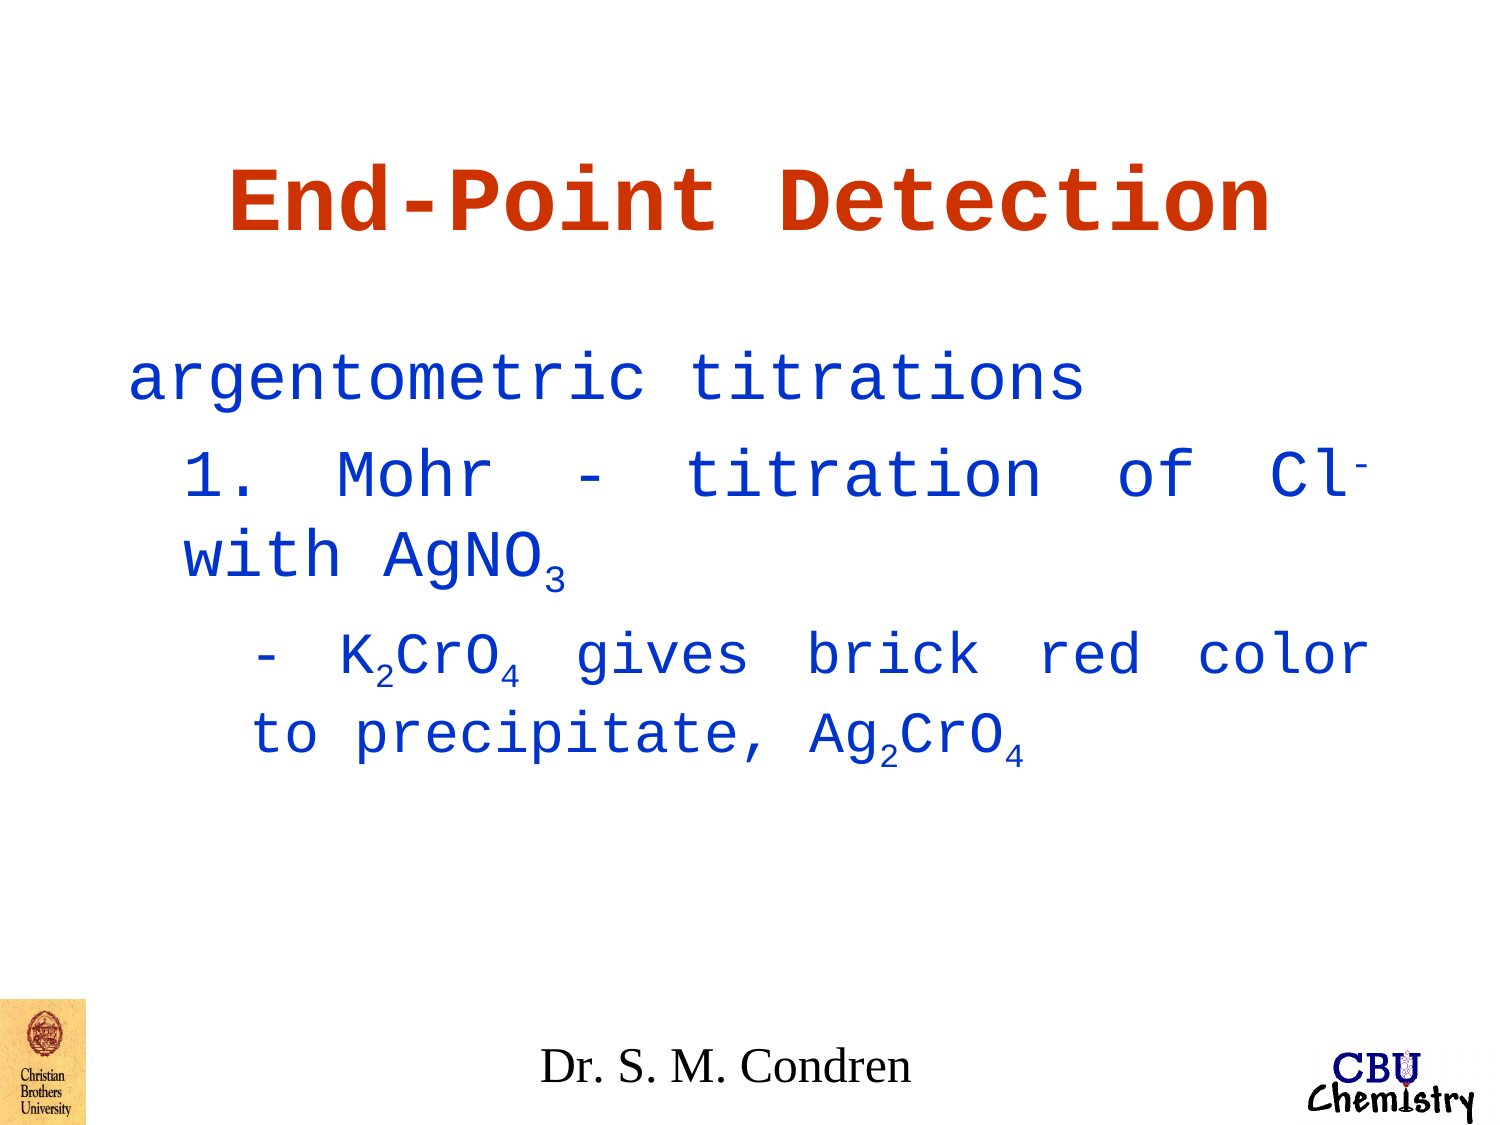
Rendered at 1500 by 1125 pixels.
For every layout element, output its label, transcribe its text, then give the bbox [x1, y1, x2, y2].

list argentometric titrations 1. Mohr - titration of Cl- with AgNO3 - K2CrO4 gives brick red color to precipitate, Ag2CrO4 [112, 324, 1388, 1001]
title End-Point Detection [112, 99, 1388, 288]
